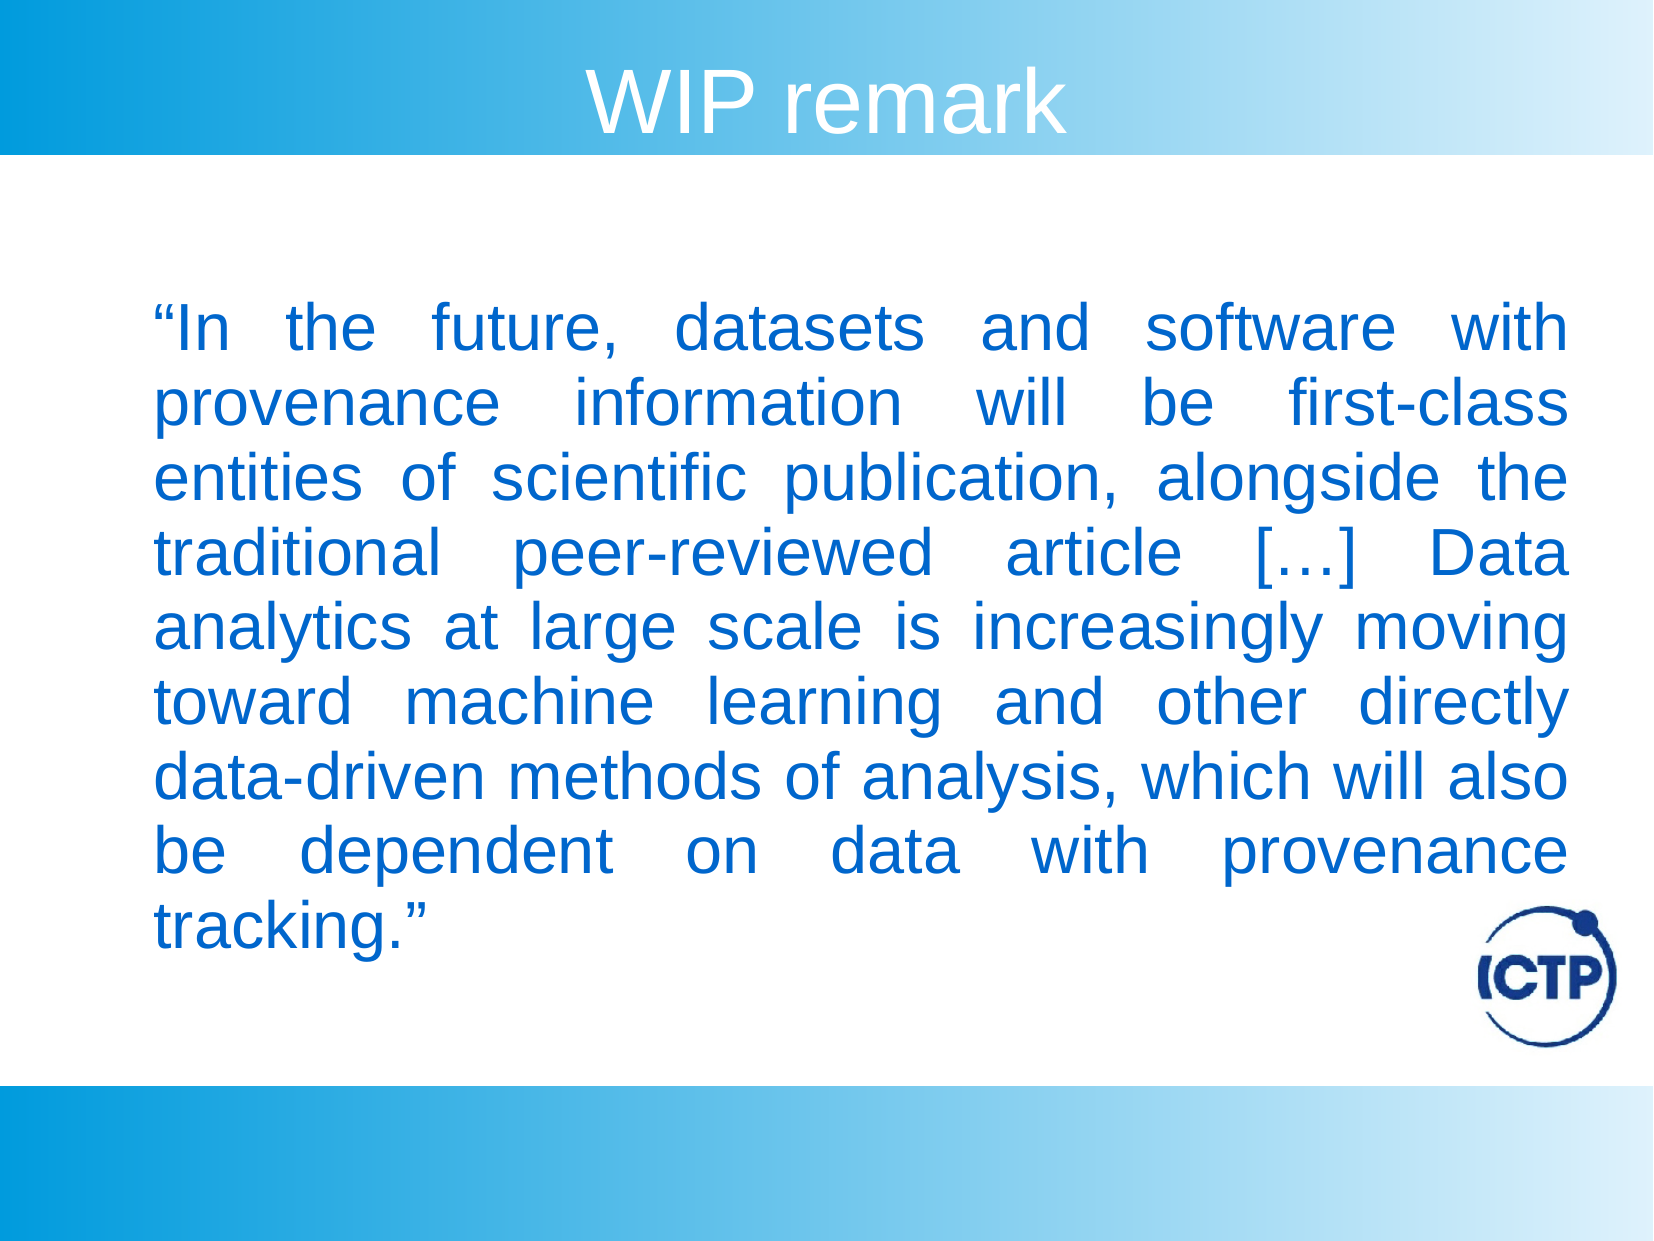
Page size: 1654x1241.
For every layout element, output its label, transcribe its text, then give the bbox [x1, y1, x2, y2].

list “In the future, datasets and software with provenance information will be first-class entities of scientific publication, alongside the traditional peer-reviewed article […] Data analytics at large scale is increasingly moving toward machine learning and other directly data-driven methods of analysis, which will also be dependent on data with provenance tracking.” [82, 290, 1571, 1010]
picture [1470, 899, 1626, 1065]
title WIP remark [82, 49, 1571, 155]
